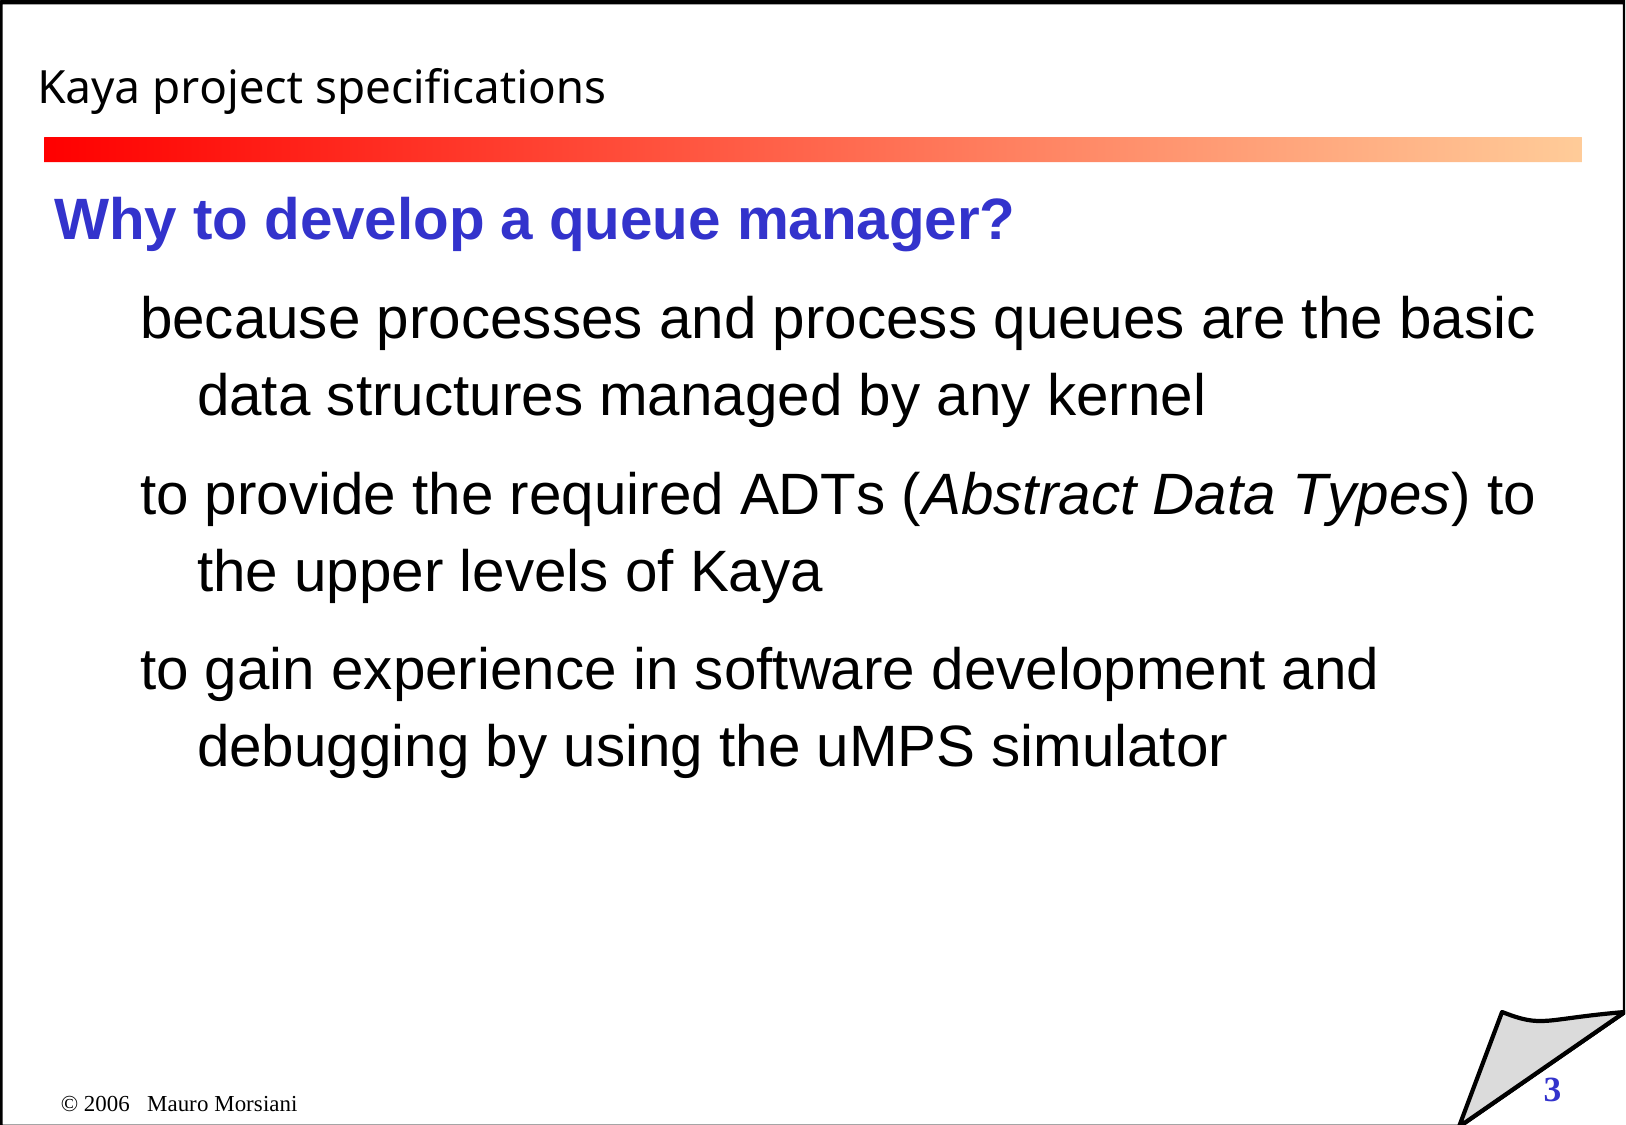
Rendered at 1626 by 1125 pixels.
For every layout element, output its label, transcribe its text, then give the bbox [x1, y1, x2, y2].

title Kaya project specifications [37, 44, 1588, 131]
list Why to develop a queue manager? because processes and process queues are the basic data structures managed by any kernel to provide the required ADTs (Abstract Data Types) to the upper levels of Kaya to gain experience in software development and debugging by using the uMPS simulator [54, 187, 1571, 1124]
